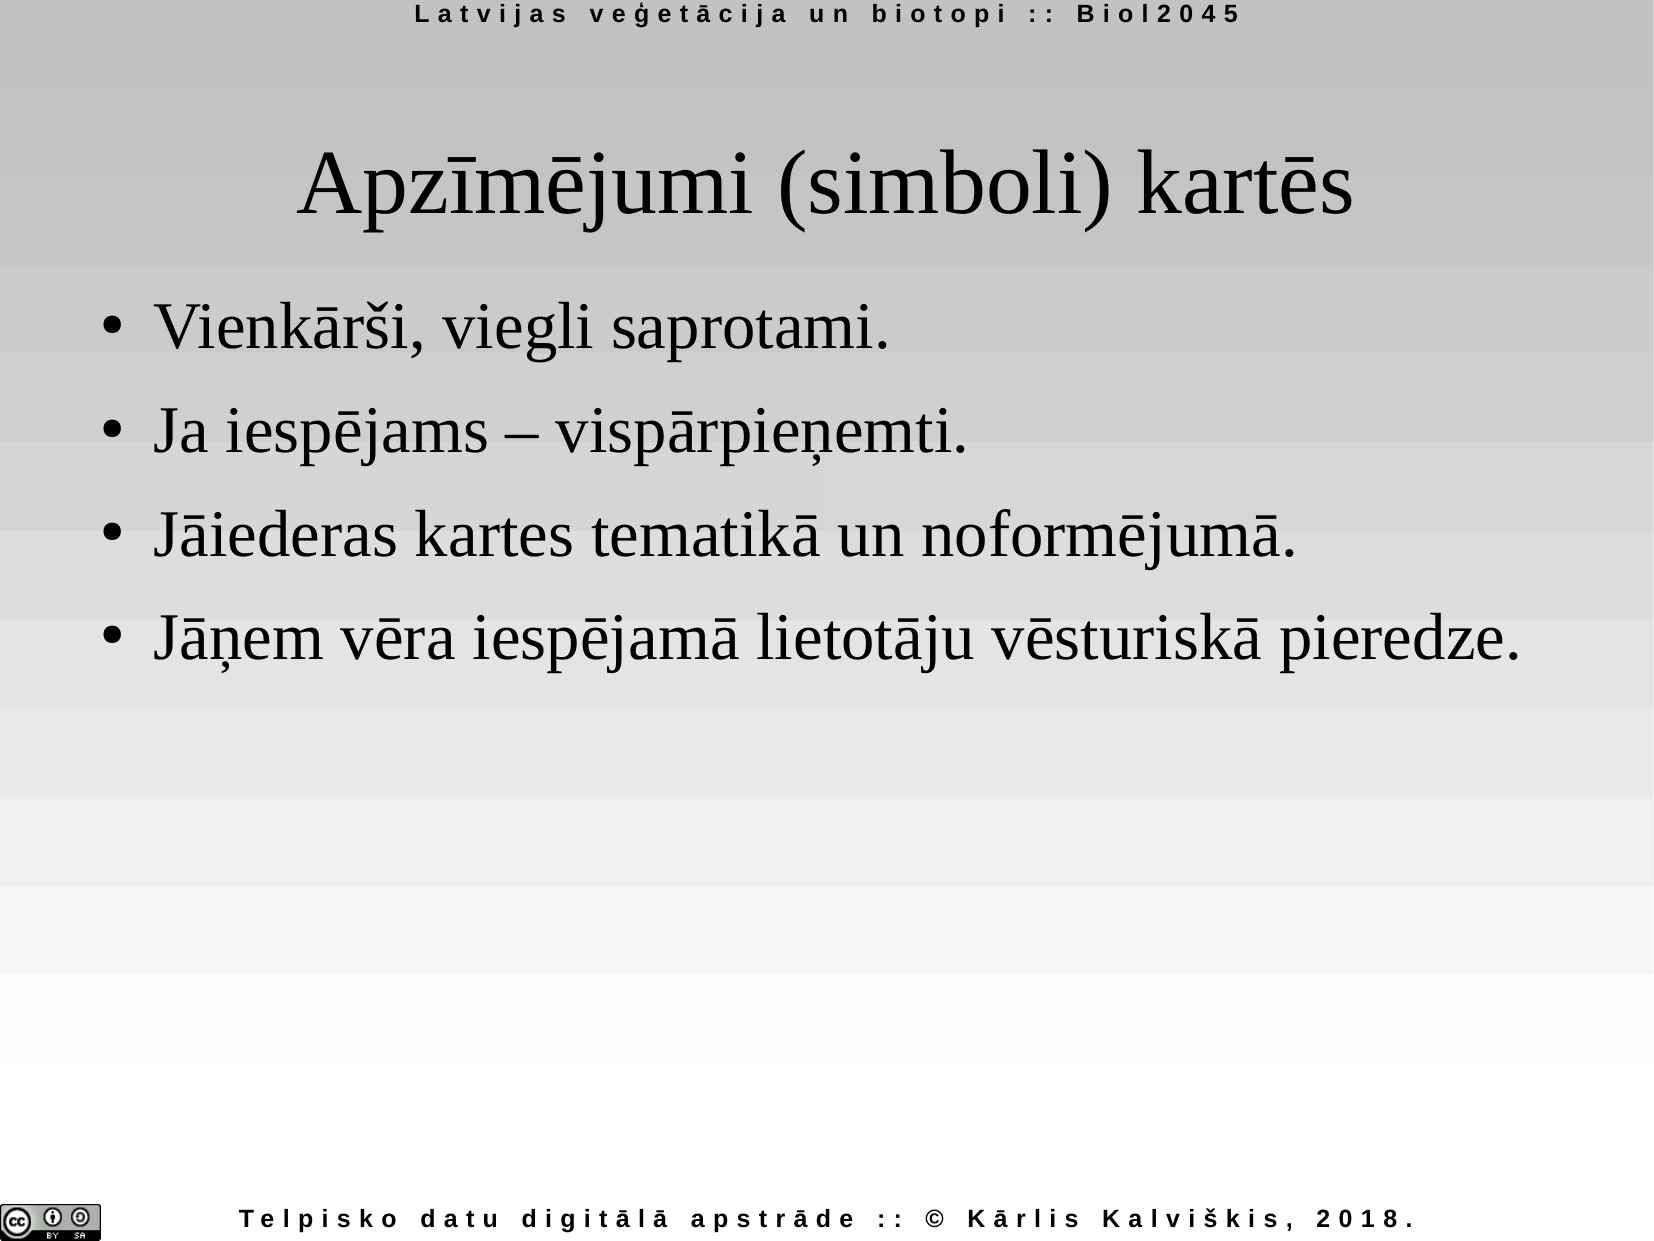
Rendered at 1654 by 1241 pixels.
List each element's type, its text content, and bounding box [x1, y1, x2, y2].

picture [0, 0, 1654, 1241]
title Apzīmējumi (simboli) kartēs [29, 49, 1625, 296]
list Vienkārši, viegli saprotami. Ja iespējams – vispārpieņemti. Jāiederas kartes tematikā un noformējumā. Jāņem vēra iespējamā lietotāju vēsturiskā pieredze. [82, 289, 1571, 1113]
